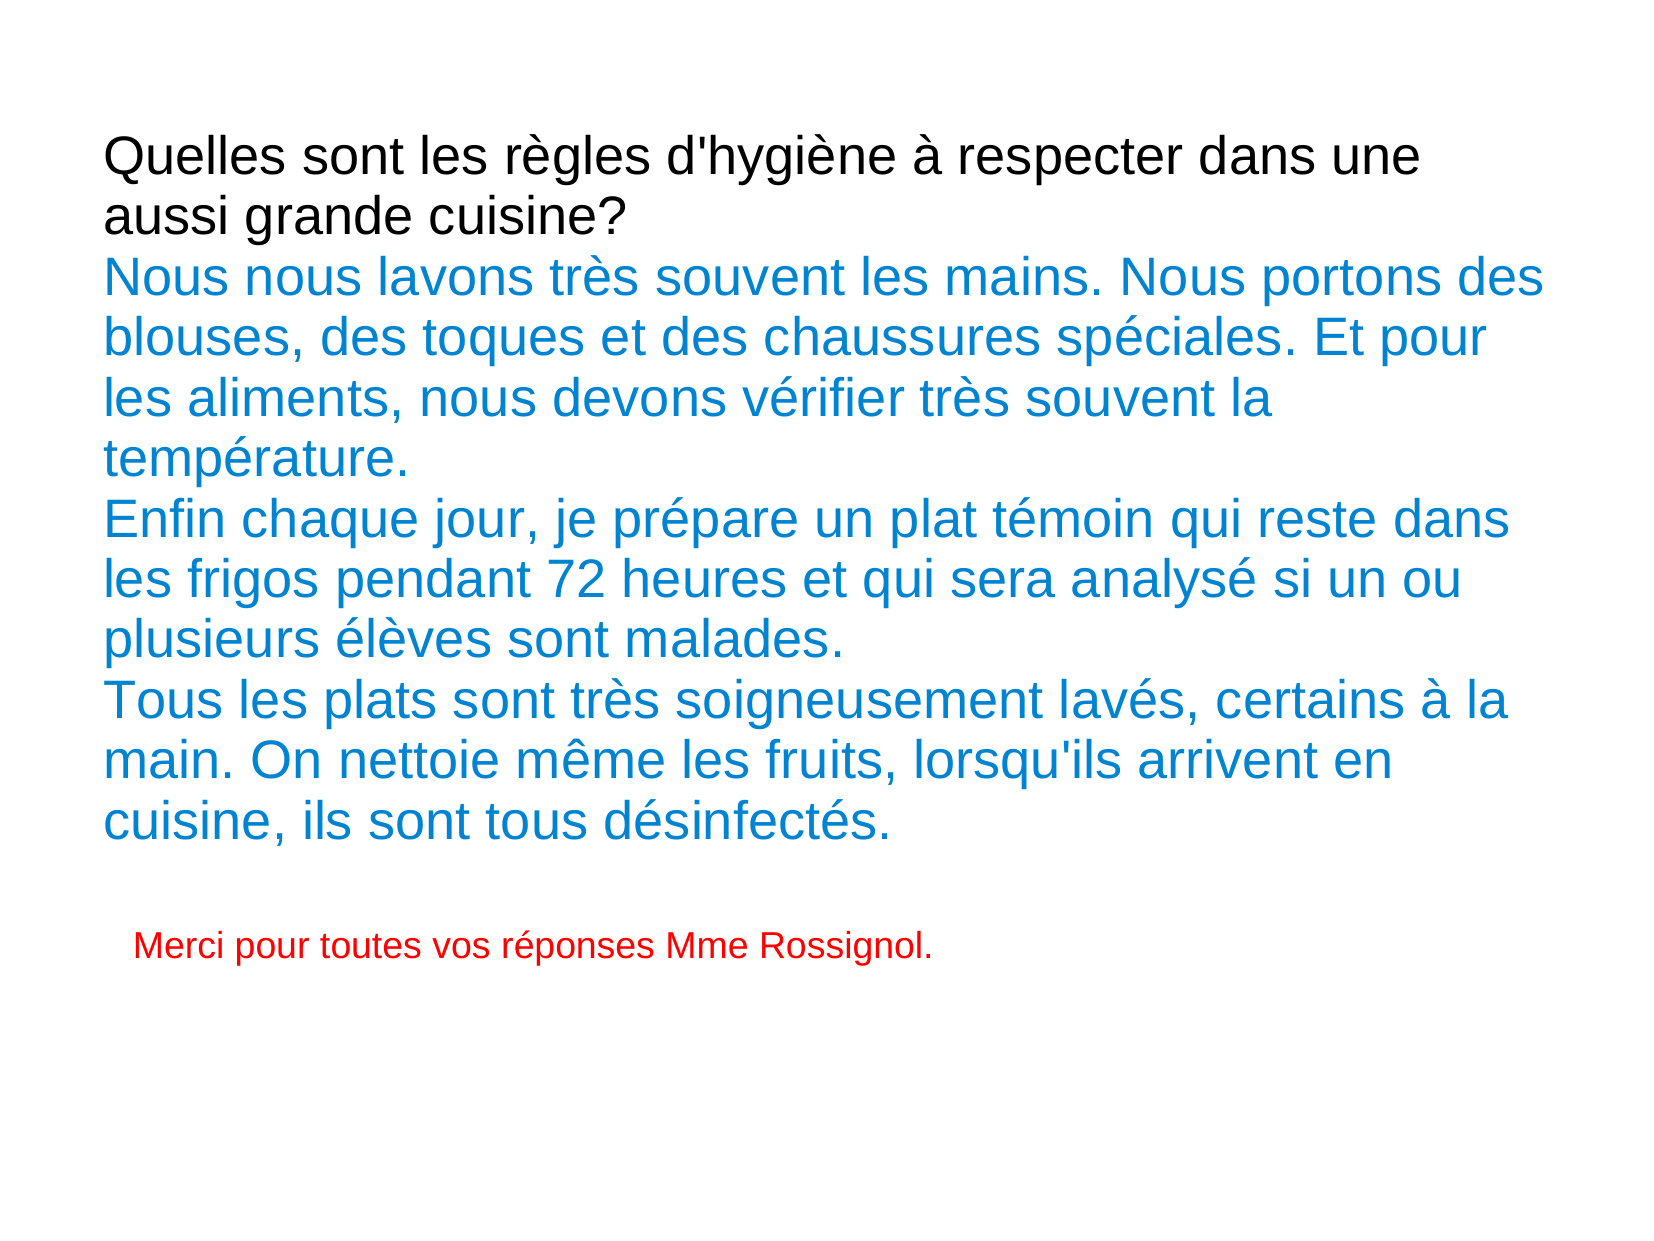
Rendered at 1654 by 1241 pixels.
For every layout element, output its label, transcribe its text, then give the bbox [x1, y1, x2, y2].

text_box Quelles sont les règles d'hygiène à respecter dans une aussi grande cuisine? Nous nous lavons très souvent les mains. Nous portons des blouses, des toques et des chaussures spéciales. Et pour les aliments, nous devons vérifier très souvent la température. Enfin chaque jour, je prépare un plat témoin qui reste dans les frigos pendant 72 heures et qui sera analysé si un ou plusieurs élèves sont malades. Tous les plats sont très soigneusement lavés, certains à la main. On nettoie même les fruits, lorsqu'ils arrivent en cuisine, ils sont tous désinfectés. [88, 115, 1565, 857]
text_box Merci pour toutes vos réponses Mme Rossignol. [118, 915, 1536, 973]
